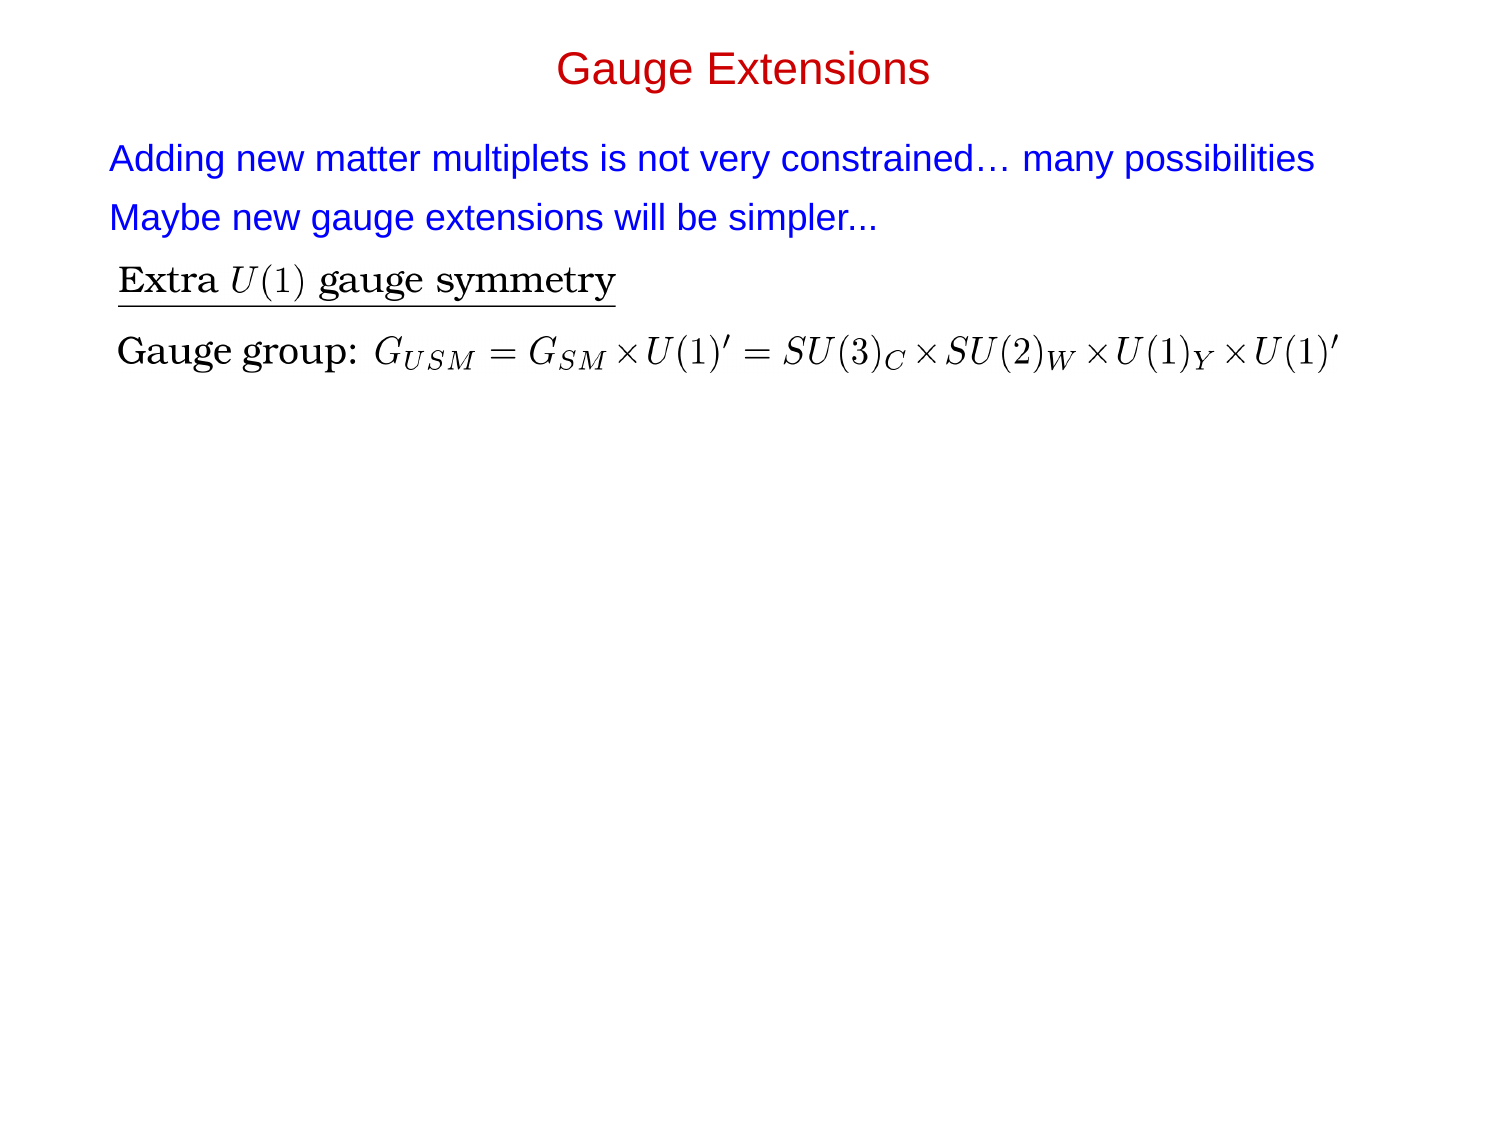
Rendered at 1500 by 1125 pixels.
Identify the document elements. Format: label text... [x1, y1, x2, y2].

picture [118, 334, 1338, 373]
text_box Gauge Extensions [23, 35, 1477, 116]
picture [118, 264, 616, 307]
text_box Maybe new gauge extensions will be simpler... [94, 188, 993, 246]
text_box Adding new matter multiplets is not very constrained… many possibilities [94, 129, 1359, 229]
